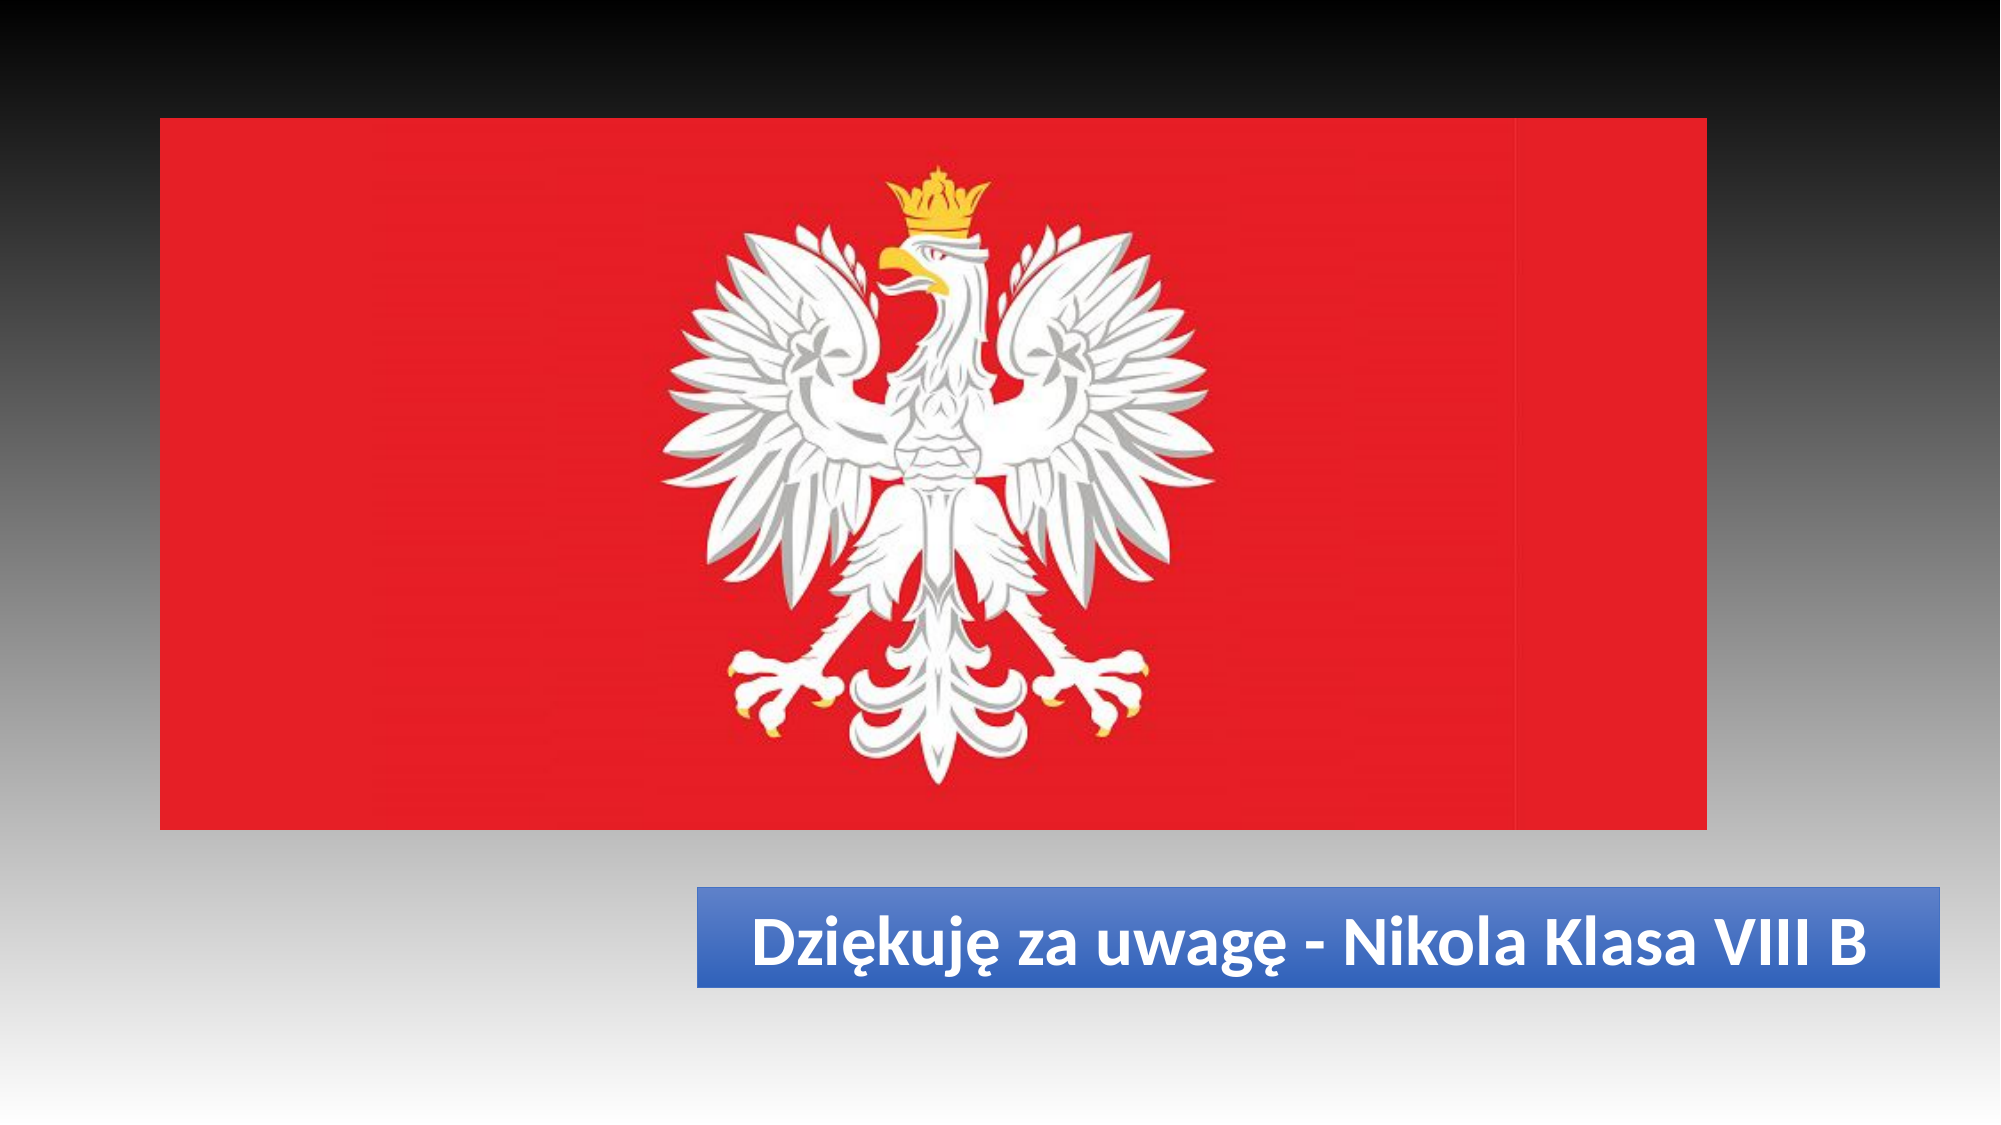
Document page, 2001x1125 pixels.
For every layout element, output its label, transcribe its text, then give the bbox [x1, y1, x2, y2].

text_box Dziękuję za uwagę - Nikola Klasa VIII B [697, 887, 1940, 988]
picture [160, 118, 1707, 830]
